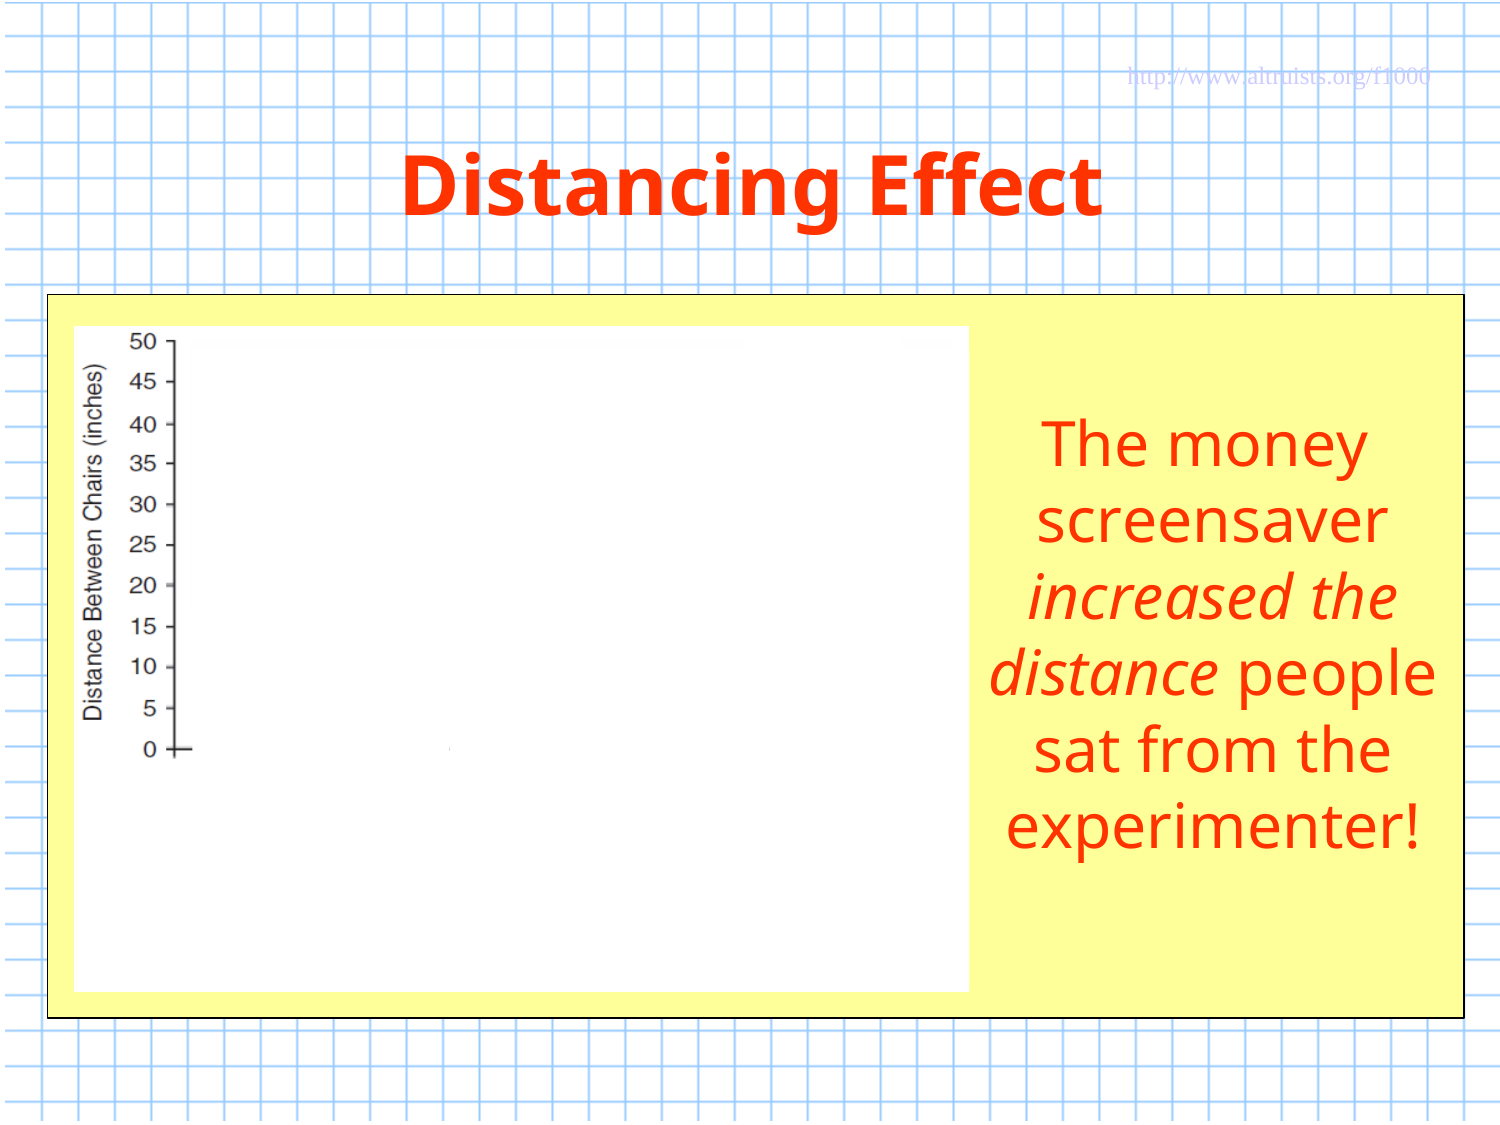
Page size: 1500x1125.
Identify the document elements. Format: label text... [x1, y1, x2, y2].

text_box Distancing Effect [30, 0, 1474, 545]
text_box [47, 348, 1465, 1019]
picture [74, 326, 969, 992]
picture [5, 2, 1500, 1121]
text_box http://www.altruists.org/f1000 [851, 53, 1447, 93]
text_box The money screensaver increased the distance people sat from the experimenter! [980, 391, 1446, 873]
